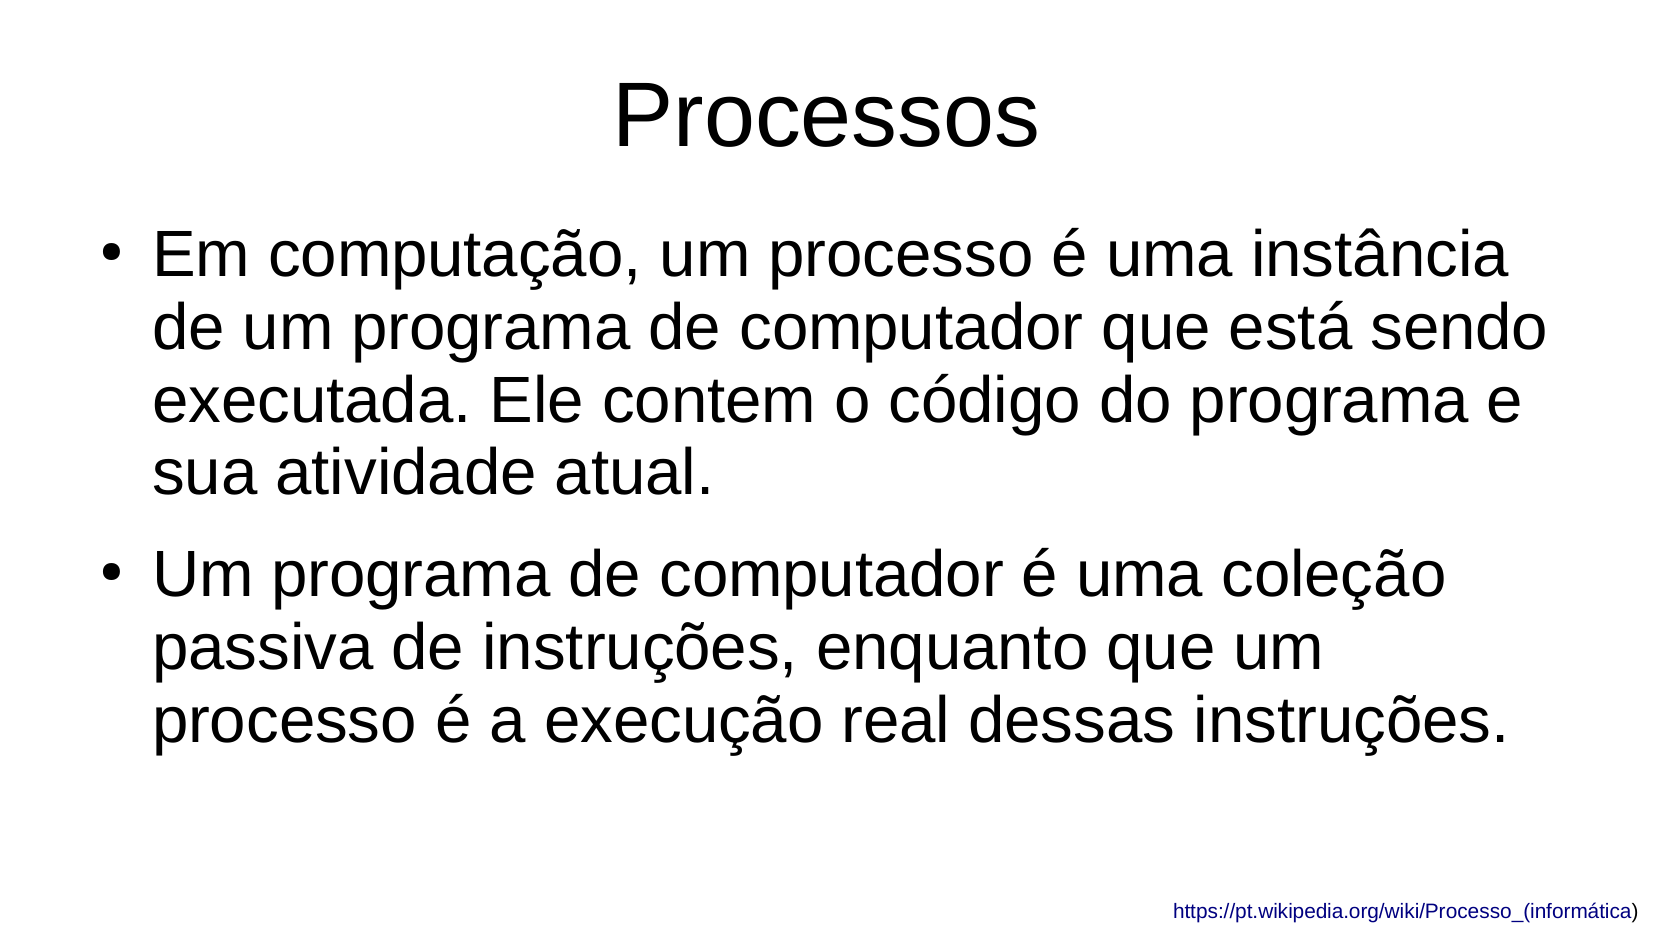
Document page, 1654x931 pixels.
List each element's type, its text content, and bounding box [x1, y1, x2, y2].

title Processos [82, 37, 1571, 193]
list Em computação, um processo é uma instância de um programa de computador que está sendo executada. Ele contem o código do programa e sua atividade atual. Um programa de computador é uma coleção passiva de instruções, enquanto que um processo é a execução real dessas instruções. [82, 217, 1571, 758]
text_box https://pt.wikipedia.org/wiki/Processo_(informática) [1158, 891, 1654, 931]
